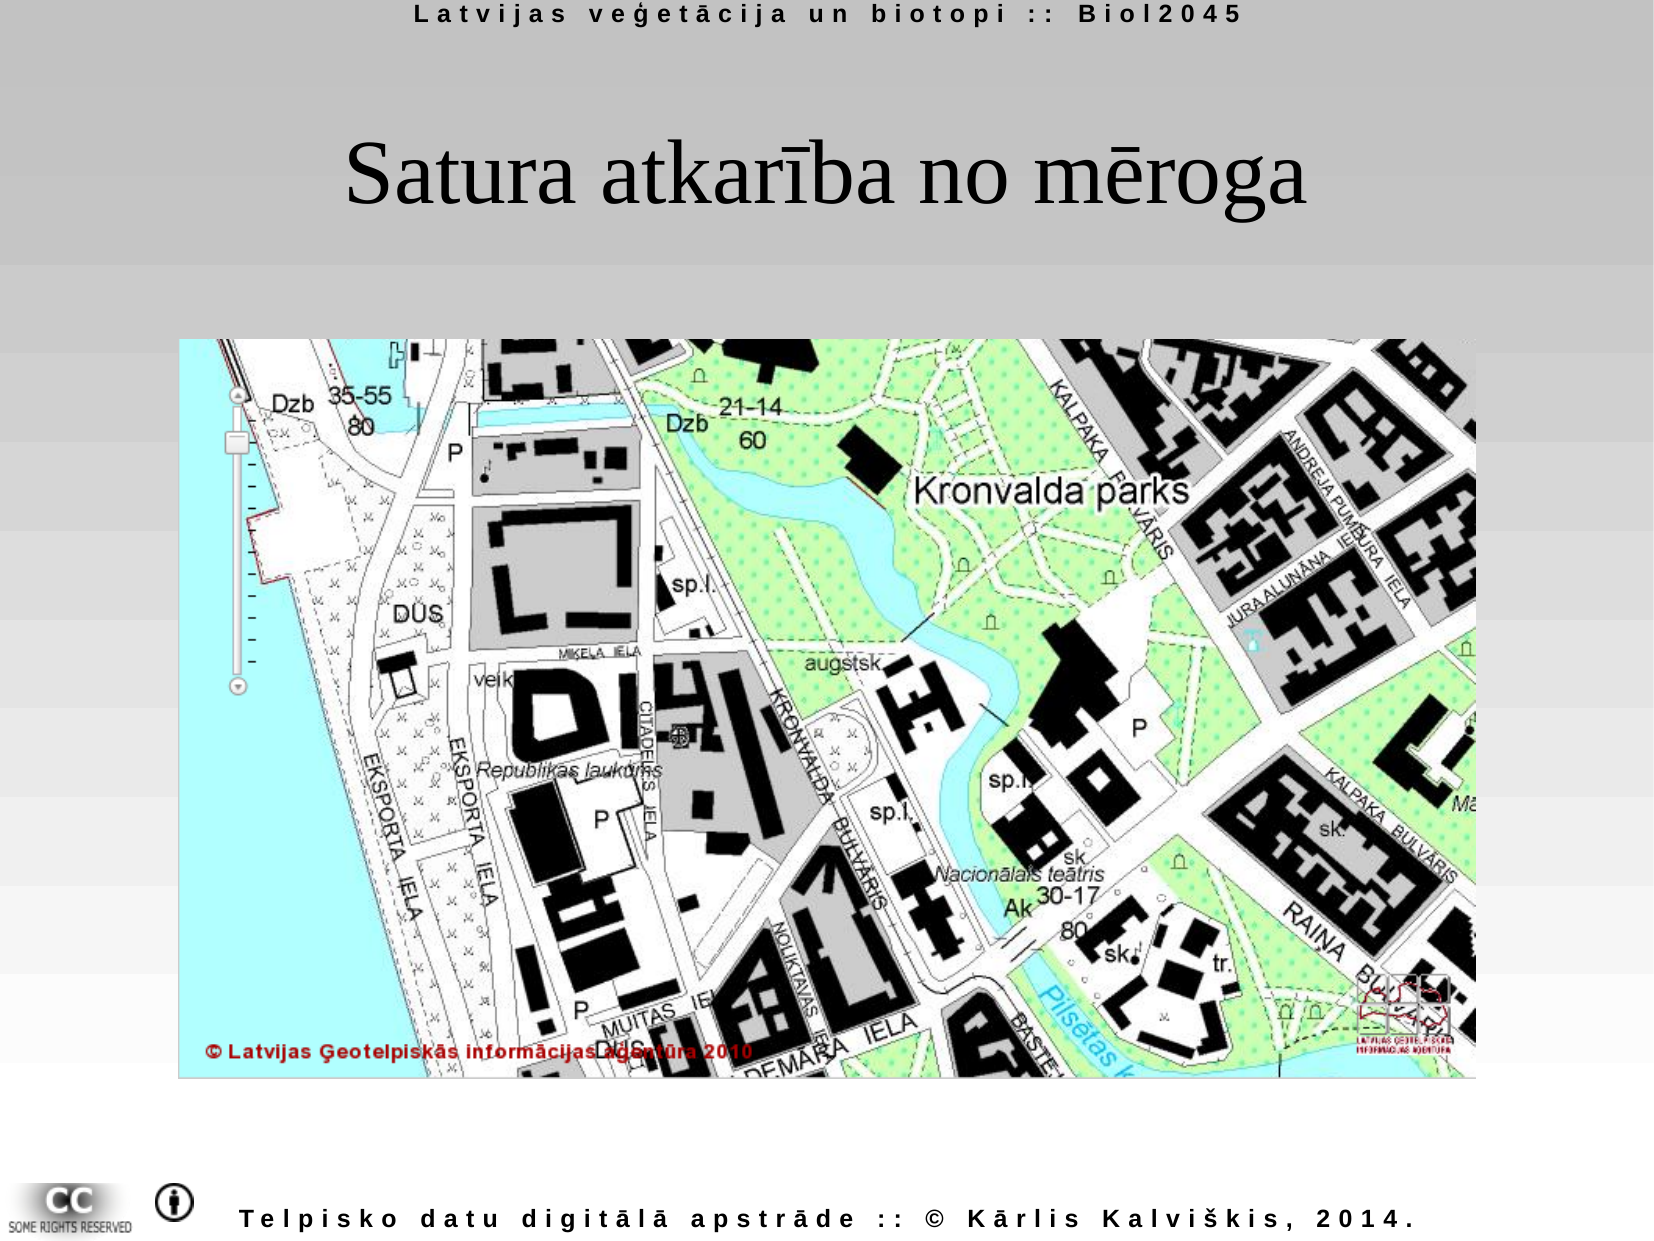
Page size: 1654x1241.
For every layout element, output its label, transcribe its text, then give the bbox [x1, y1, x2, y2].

title Satura atkarība no mēroga [29, 49, 1625, 296]
picture [0, 0, 1654, 1241]
